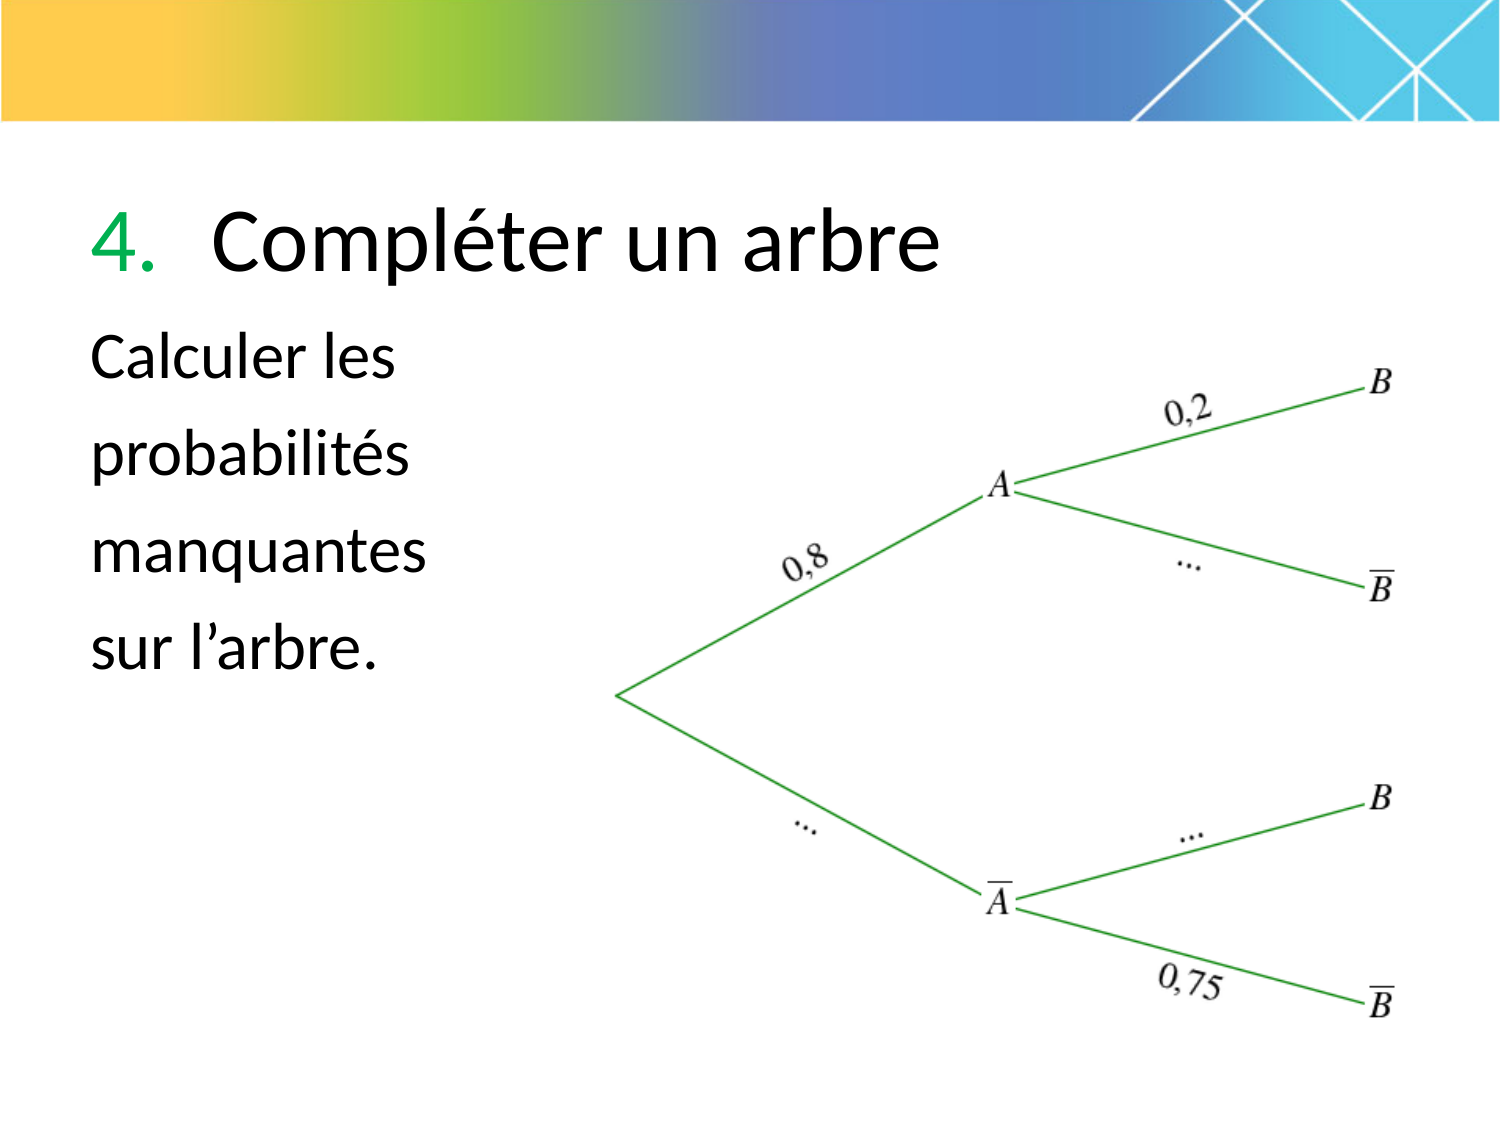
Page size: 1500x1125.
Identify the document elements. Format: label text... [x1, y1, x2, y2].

list Calculer les probabilités manquantes sur l’arbre. [75, 304, 1426, 1067]
picture [598, 342, 1423, 1041]
title Compléter un arbre [75, 164, 1426, 304]
